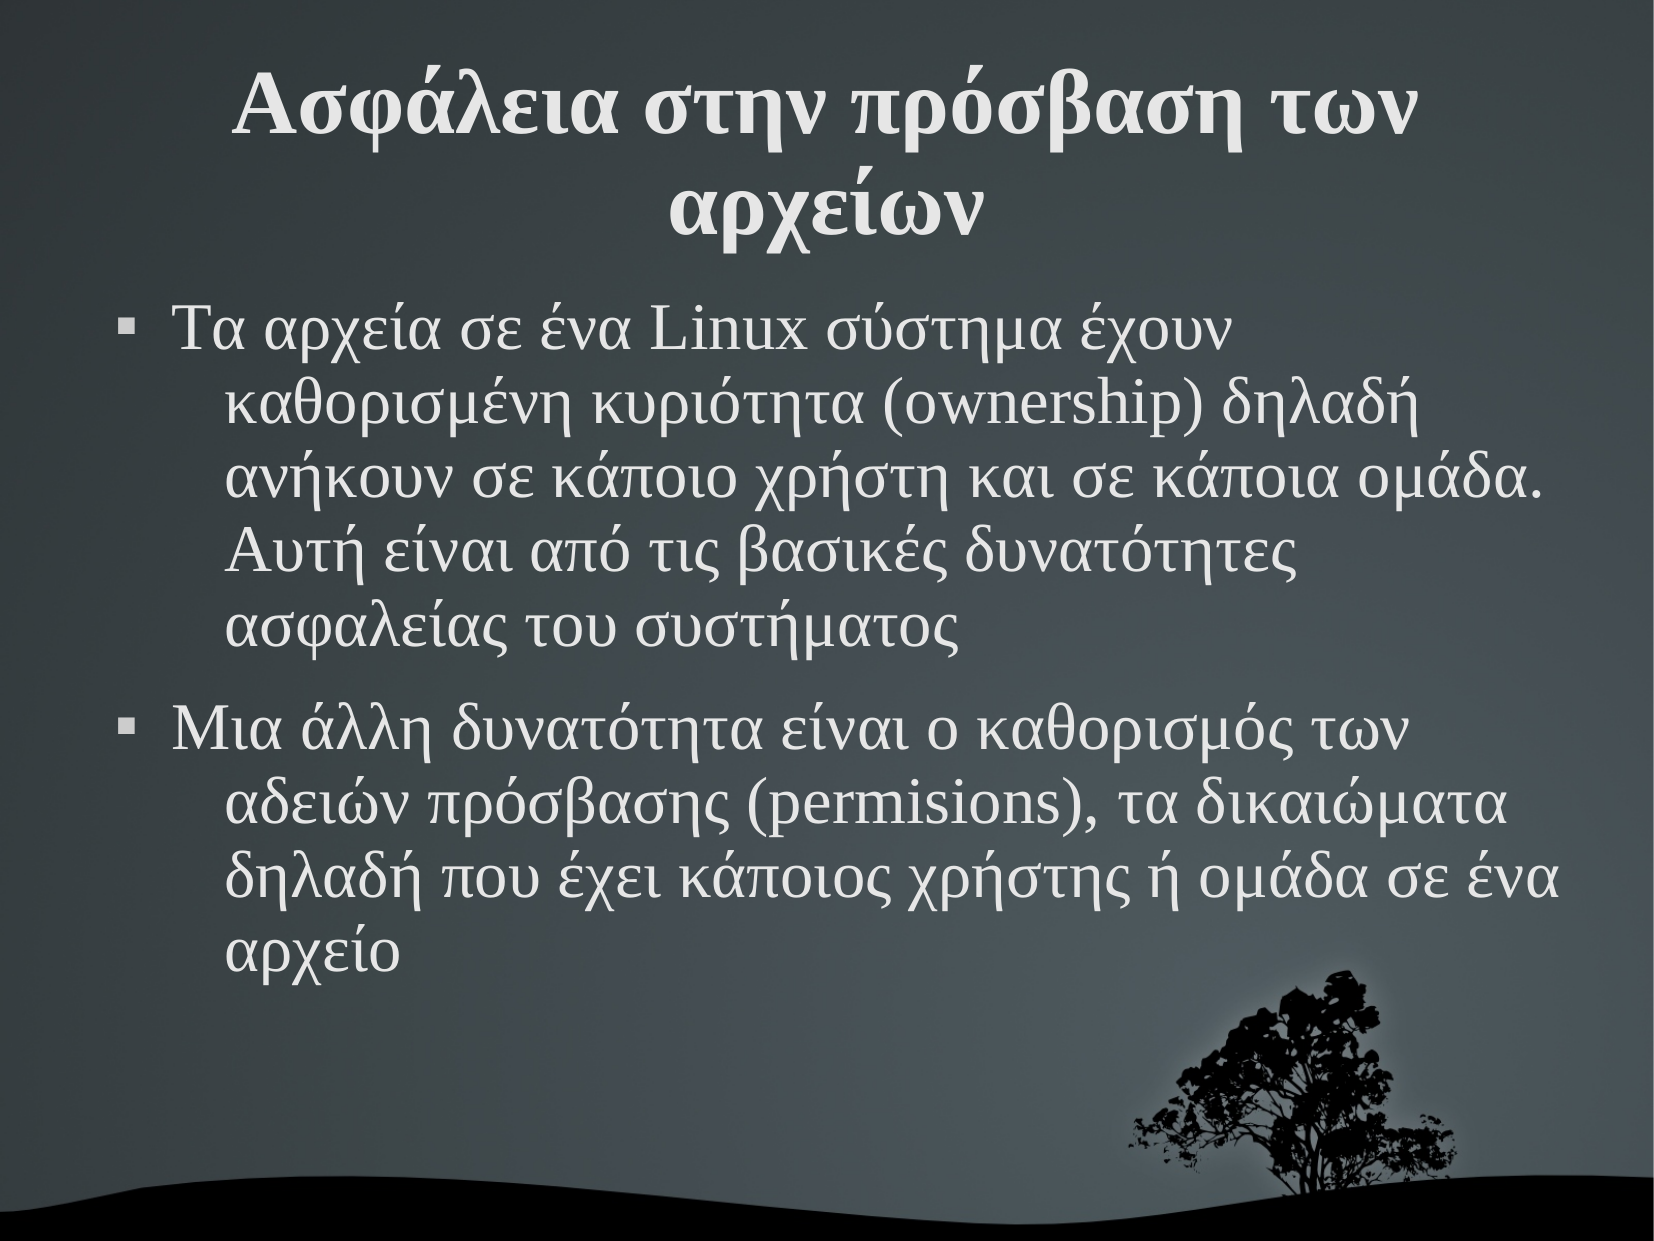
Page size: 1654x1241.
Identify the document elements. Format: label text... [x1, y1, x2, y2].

list Τα αρχεία σε ένα Linux σύστημα έχουν καθορισμένη κυριότητα (ownership) δηλαδή ανήκουν σε κάποιο χρήστη και σε κάποια ομάδα. Αυτή είναι από τις βασικές δυνατότητες ασφαλείας του συστήματος Μια άλλη δυνατότητα είναι ο καθορισμός των αδειών πρόσβασης (permisions), τα δικαιώματα δηλαδή που έχει κάποιος χρήστης ή ομάδα σε ένα αρχείο [82, 290, 1571, 1109]
title Ασφάλεια στην πρόσβαση των αρχείων [82, 33, 1571, 273]
picture [0, 0, 1654, 1241]
